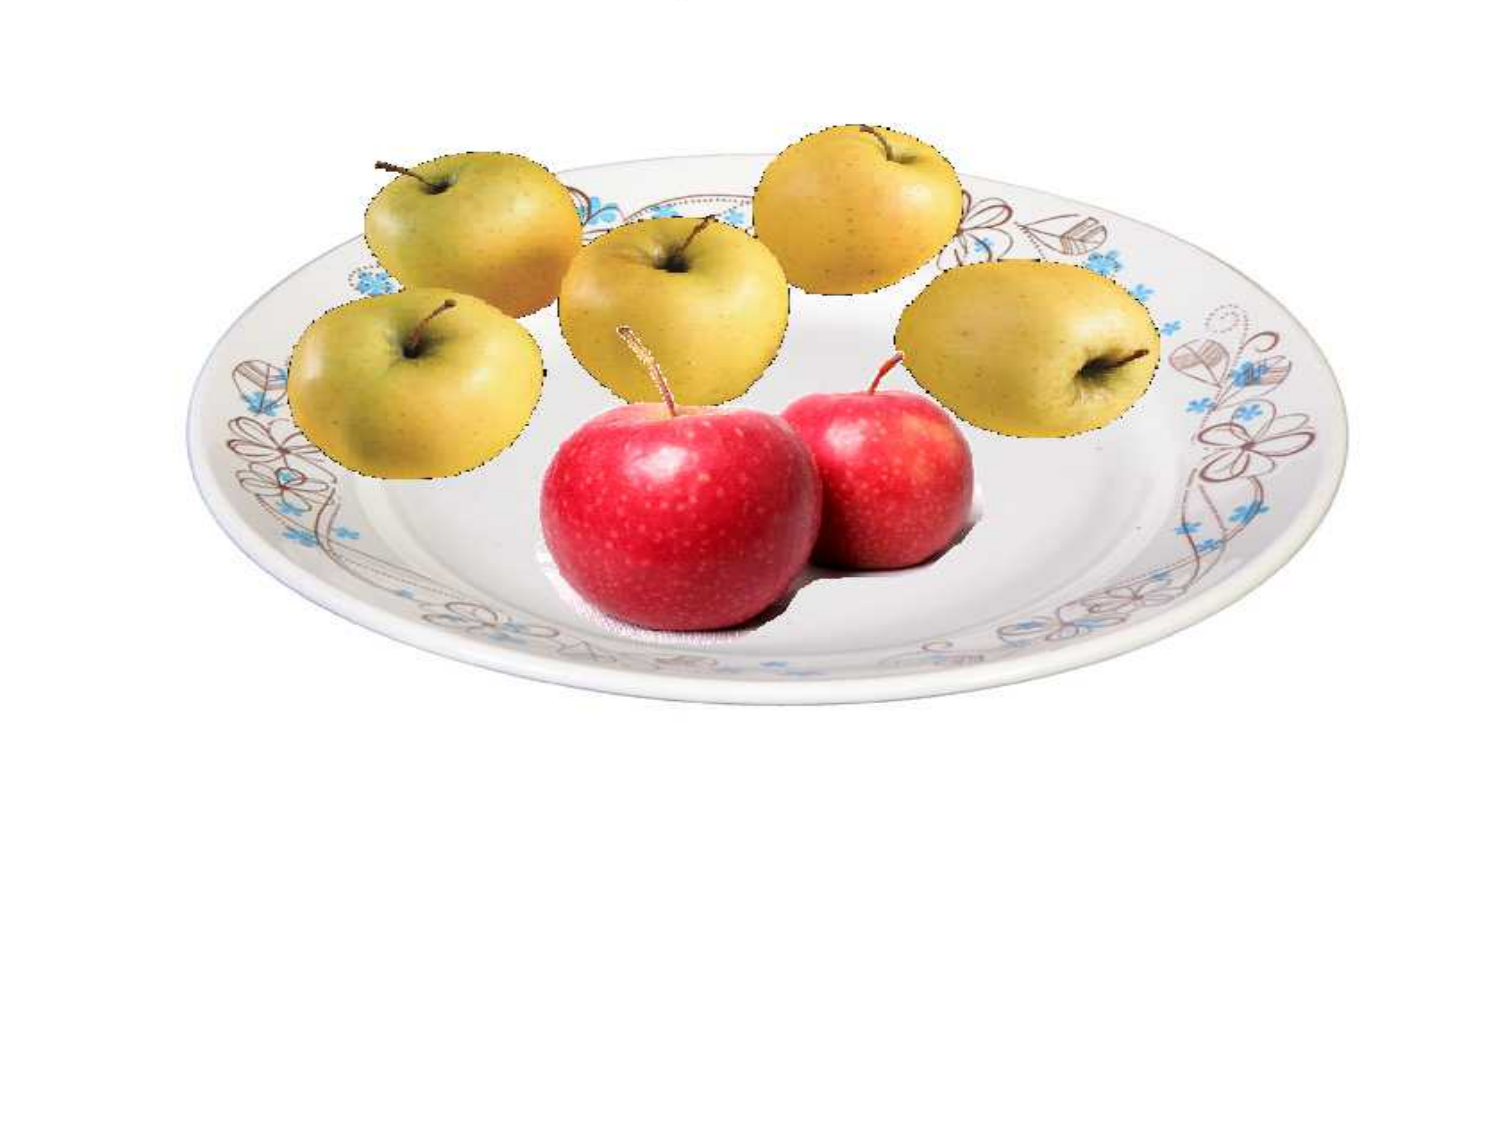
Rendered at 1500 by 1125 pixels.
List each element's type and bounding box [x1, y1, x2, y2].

picture [59, 0, 1418, 827]
